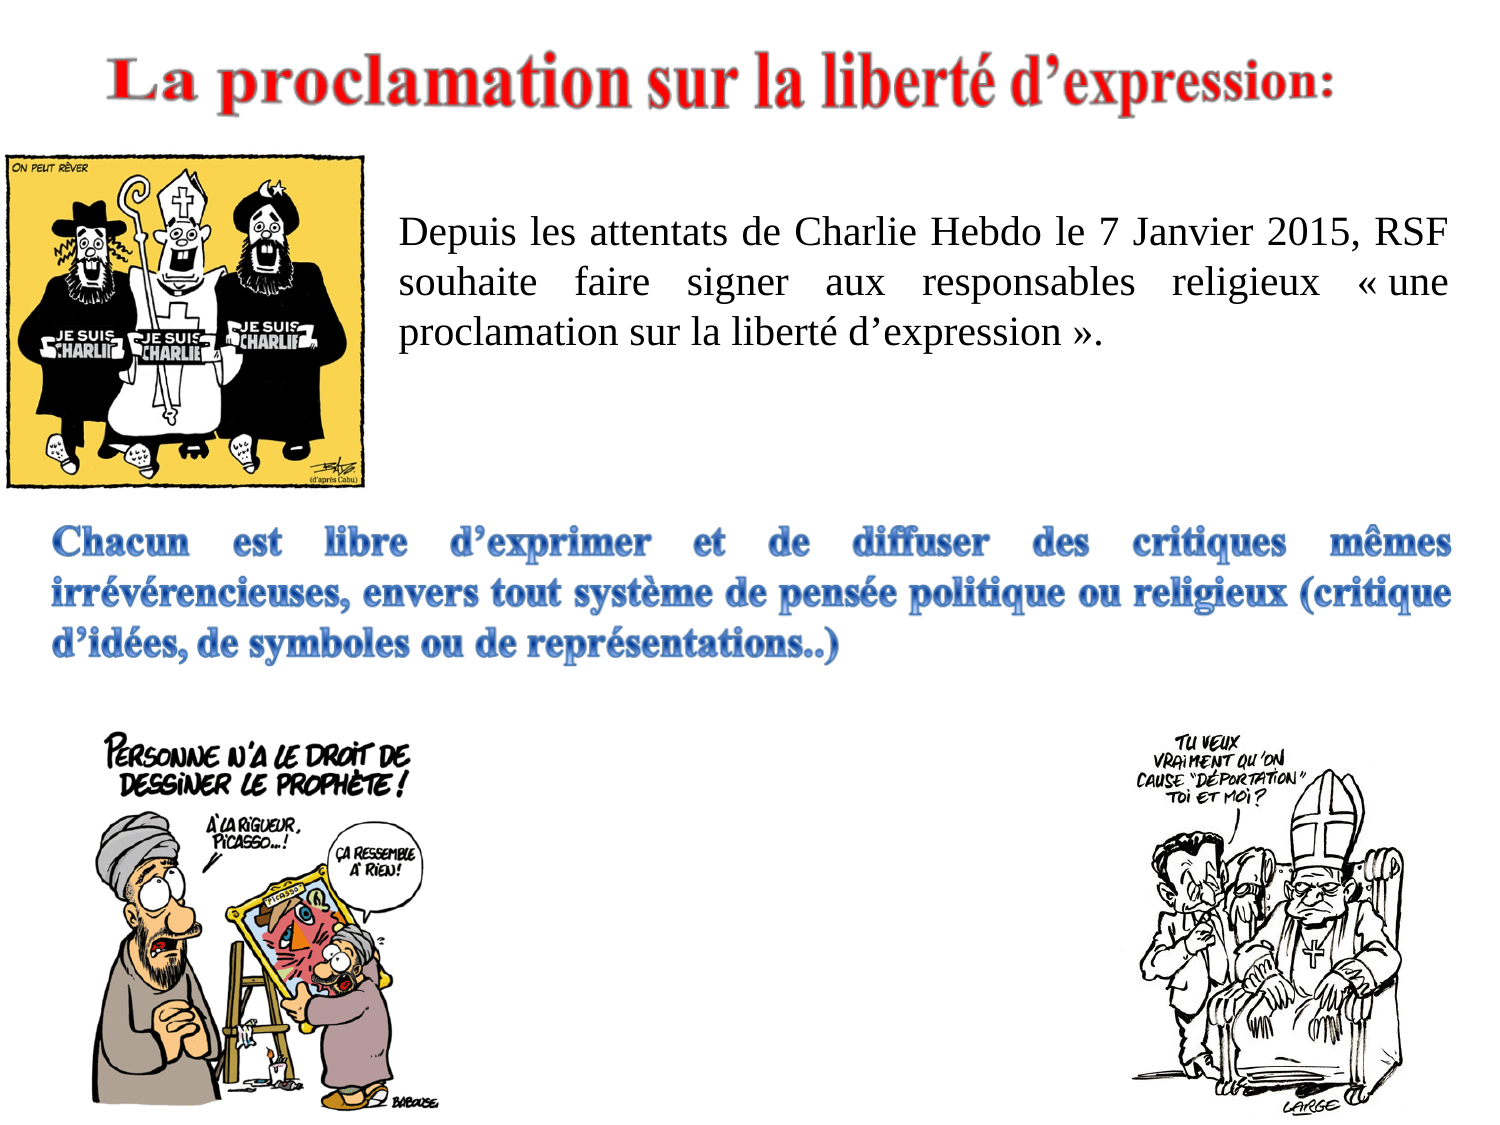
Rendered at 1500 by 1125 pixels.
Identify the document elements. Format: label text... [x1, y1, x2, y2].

picture [0, 148, 369, 493]
picture [25, 501, 1477, 676]
picture [104, 29, 1447, 129]
picture [76, 723, 455, 1125]
text_box Depuis les attentats de Charlie Hebdo le 7 Janvier 2015, RSF souhaite faire signer aux responsables religieux « une proclamation sur la liberté d’expression ». [383, 196, 1465, 362]
picture [1116, 717, 1423, 1125]
